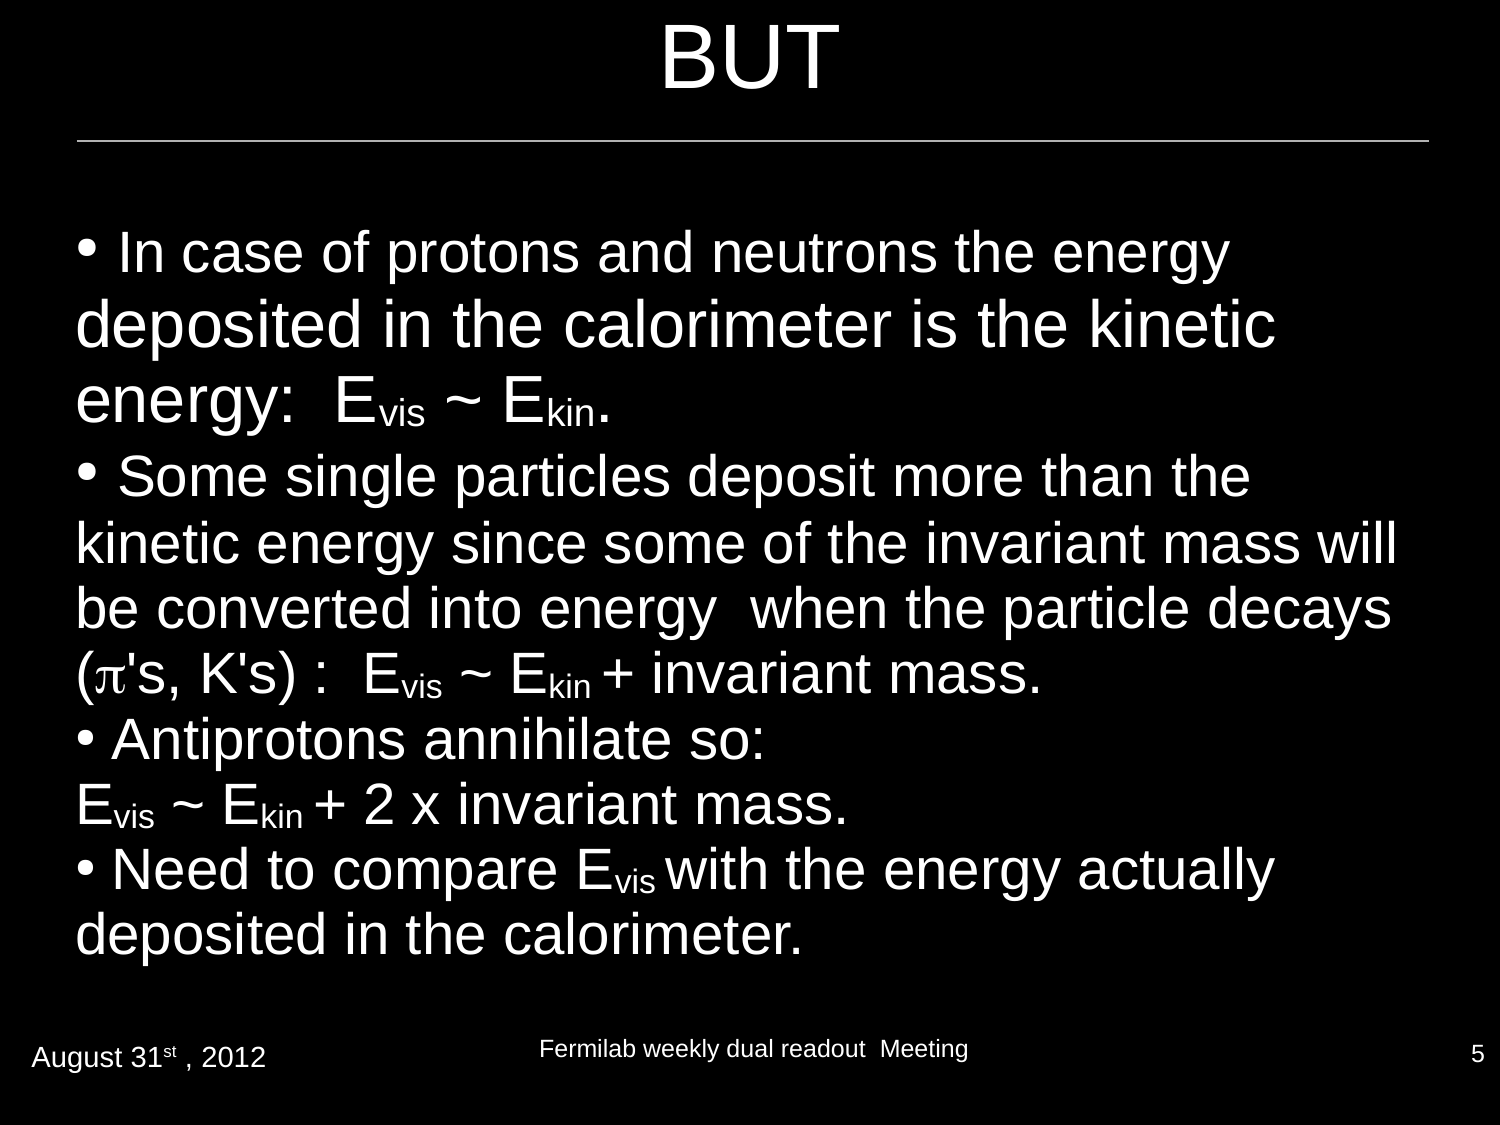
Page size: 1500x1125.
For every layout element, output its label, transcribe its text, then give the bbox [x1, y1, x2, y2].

subtitle In case of protons and neutrons the energy deposited in the calorimeter is the kinetic energy: Evis ~ Ekin. Some single particles deposit more than the kinetic energy since some of the invariant mass will be converted into energy when the particle decays (p's, K's) : Evis ~ Ekin + invariant mass. Antiprotons annihilate so: Evis ~ Ekin + 2 x invariant mass. Need to compare Evis with the energy actually deposited in the calorimeter. [75, 169, 1425, 1010]
title BUT [75, 0, 1426, 151]
